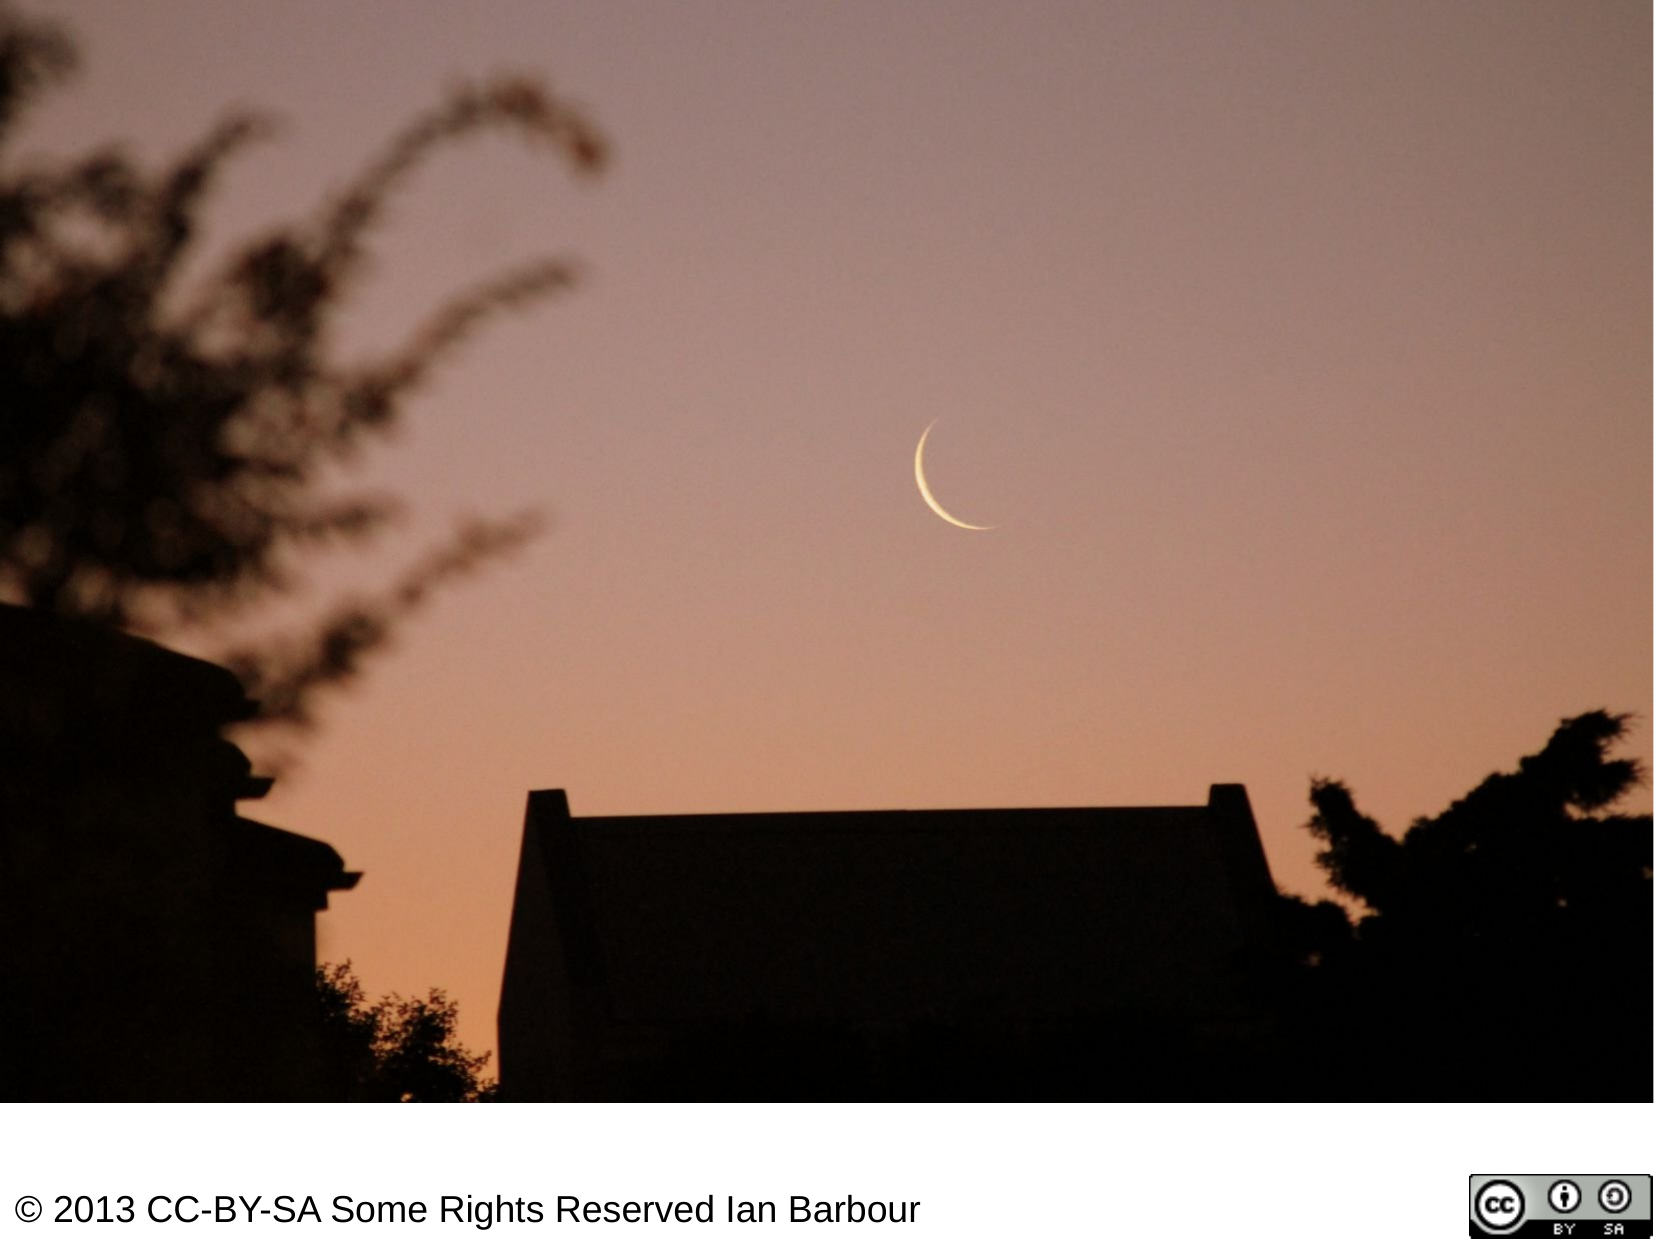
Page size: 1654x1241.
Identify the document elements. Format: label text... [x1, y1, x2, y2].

picture [0, 0, 1654, 1103]
picture [1469, 1174, 1653, 1239]
text_box © 2013 CC-BY-SA Some Rights Reserved Ian Barbour [0, 1180, 947, 1238]
